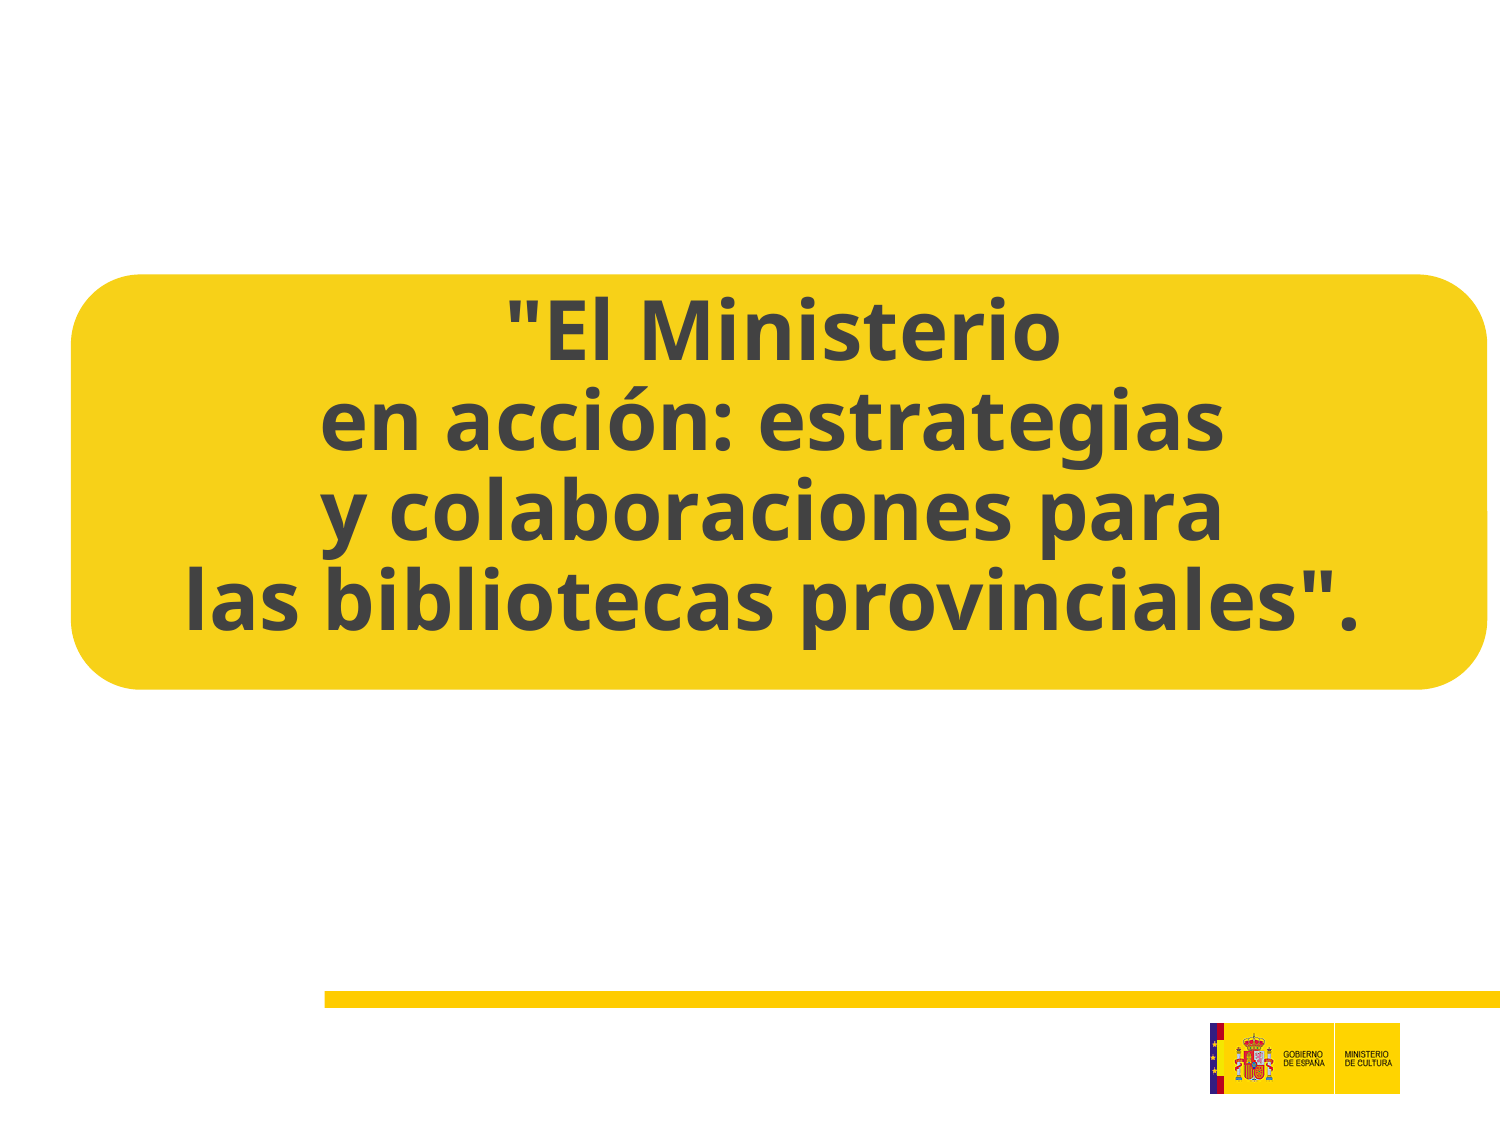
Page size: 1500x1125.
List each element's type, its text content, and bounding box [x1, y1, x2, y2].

picture [1210, 1023, 1400, 1094]
title "El Ministerio en acción: estrategias y colaboraciones para las bibliotecas provinciales". [59, 233, 1488, 756]
